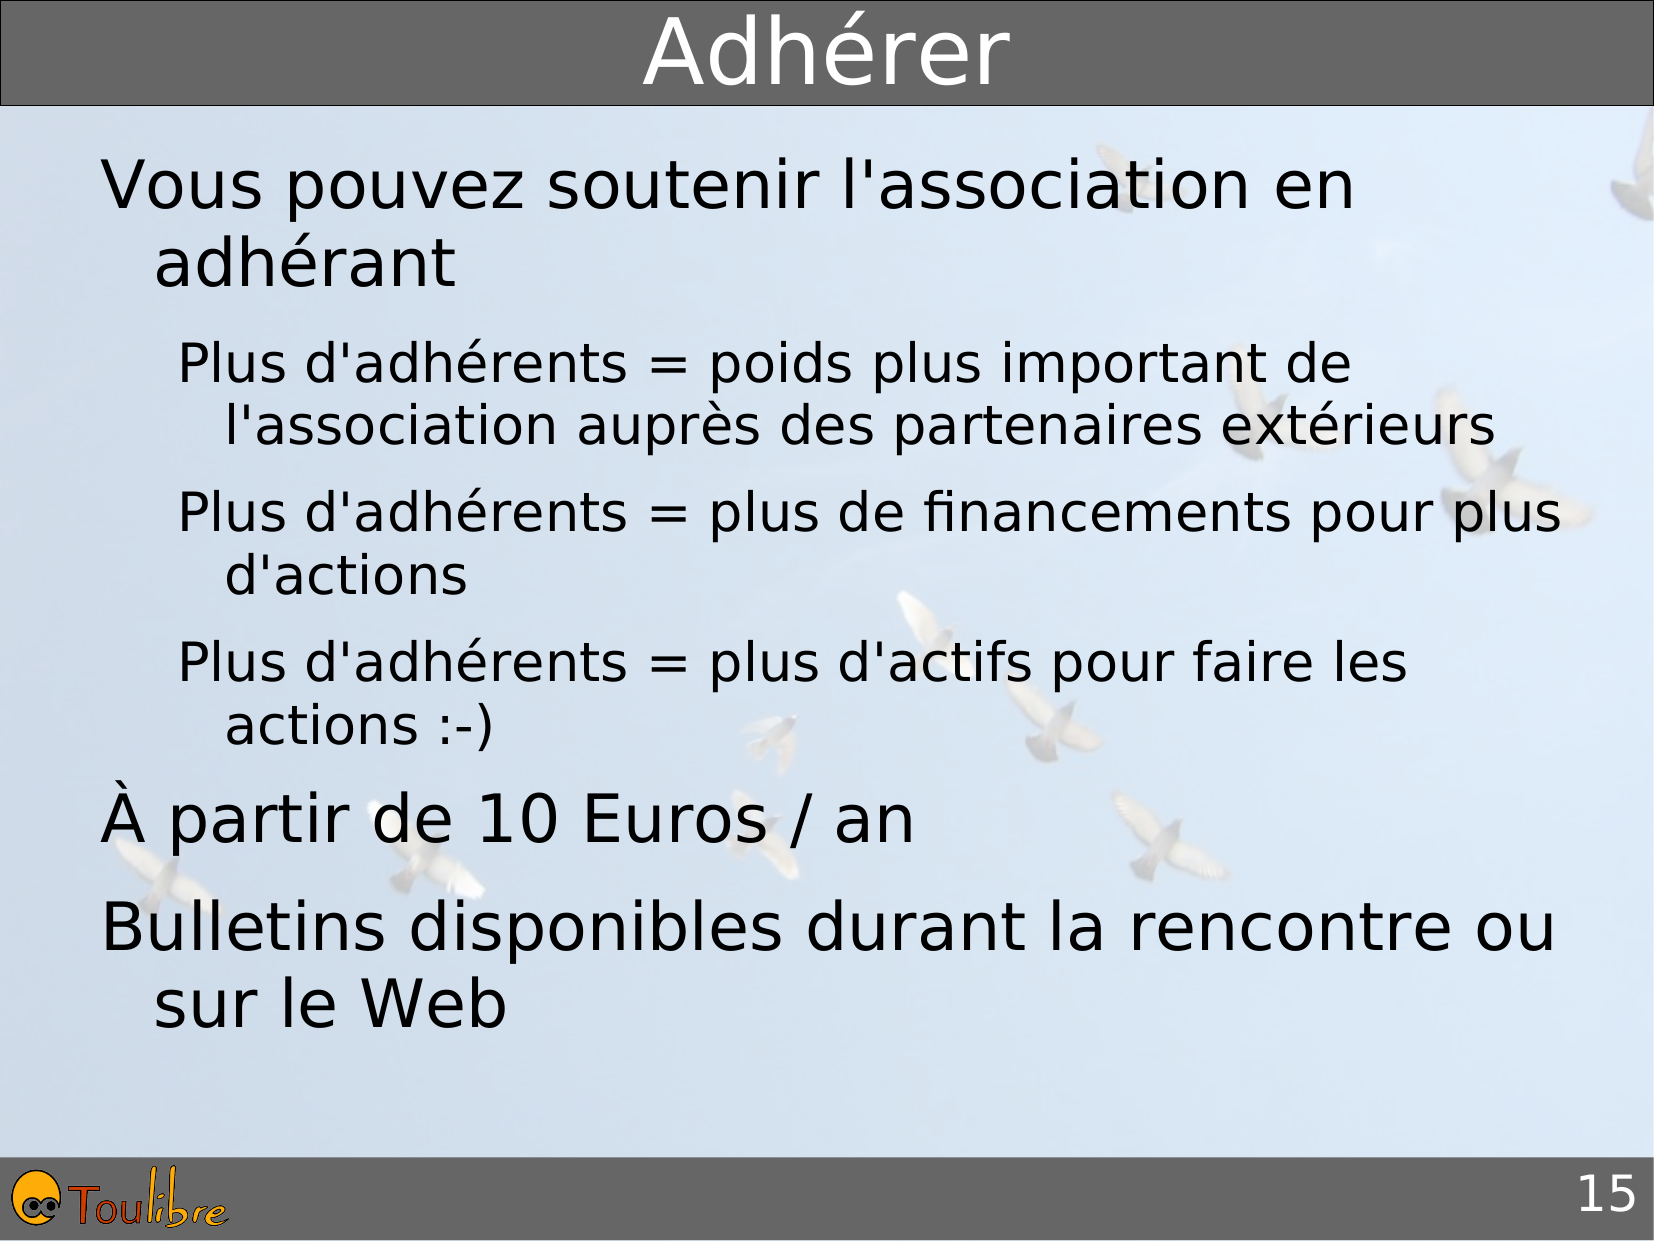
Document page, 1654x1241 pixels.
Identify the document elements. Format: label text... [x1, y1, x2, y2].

title Adhérer [0, 0, 1654, 107]
picture [11, 1165, 229, 1228]
list Vous pouvez soutenir l'association en adhérant Plus d'adhérents = poids plus important de l'association auprès des partenaires extérieurs Plus d'adhérents = plus de financements pour plus d'actions Plus d'adhérents = plus d'actifs pour faire les actions :-) À partir de 10 Euros / an Bulletins disponibles durant la rencontre ou sur le Web [82, 146, 1571, 1094]
